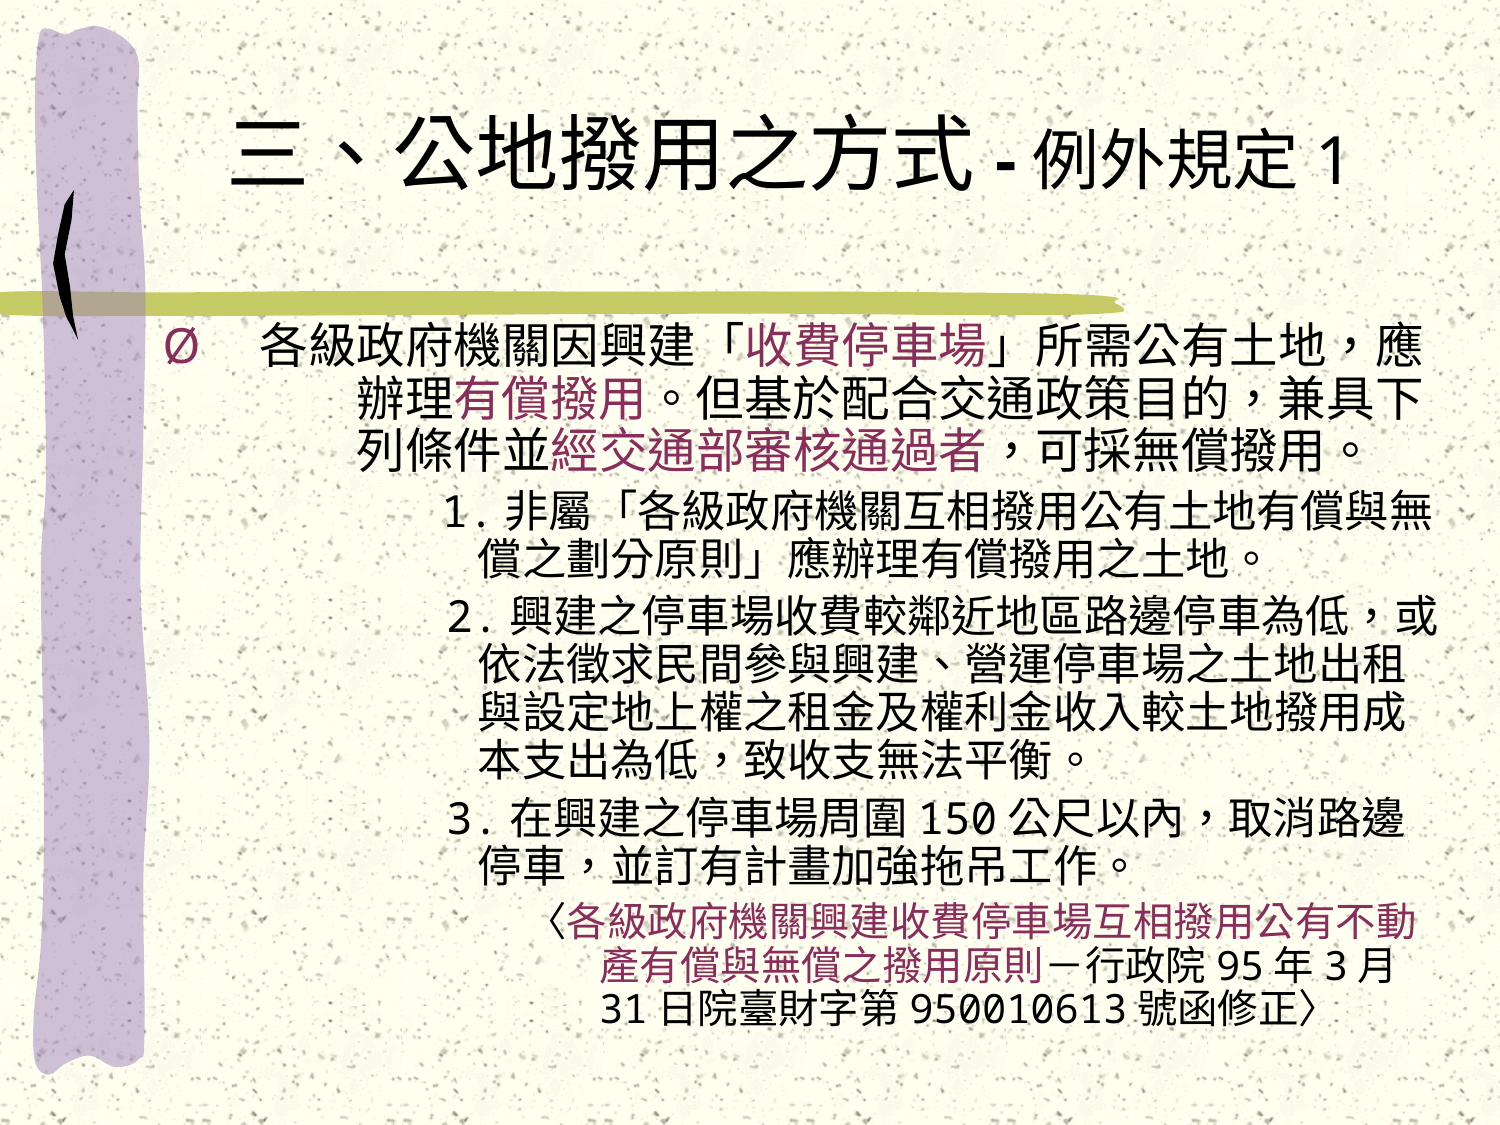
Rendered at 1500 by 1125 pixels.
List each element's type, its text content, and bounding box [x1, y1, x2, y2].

title 三、公地撥用之方式-例外規定1 [84, 93, 1496, 209]
list 各級政府機關因興建「收費停車場」所需公有土地，應辦理有償撥用。但基於配合交通政策目的，兼具下列條件並經交通部審核通過者，可採無償撥用。 1.非屬「各級政府機關互相撥用公有土地有償與無償之劃分原則」應辦理有償撥用之土地。 2.興建之停車場收費較鄰近地區路邊停車為低，或依法徵求民間參與興建、營運停車場之土地出租與設定地上權之租金及權利金收入較土地撥用成本支出為低，致收支無法平衡。 3.在興建之停車場周圍150公尺以內，取消路邊停車，並訂有計畫加強拖吊工作。 〈各級政府機關興建收費停車場互相撥用公有不動產有償與無償之撥用原則－行政院95年3月31日院臺財字第950010613號函修正〉 [147, 314, 1459, 1125]
